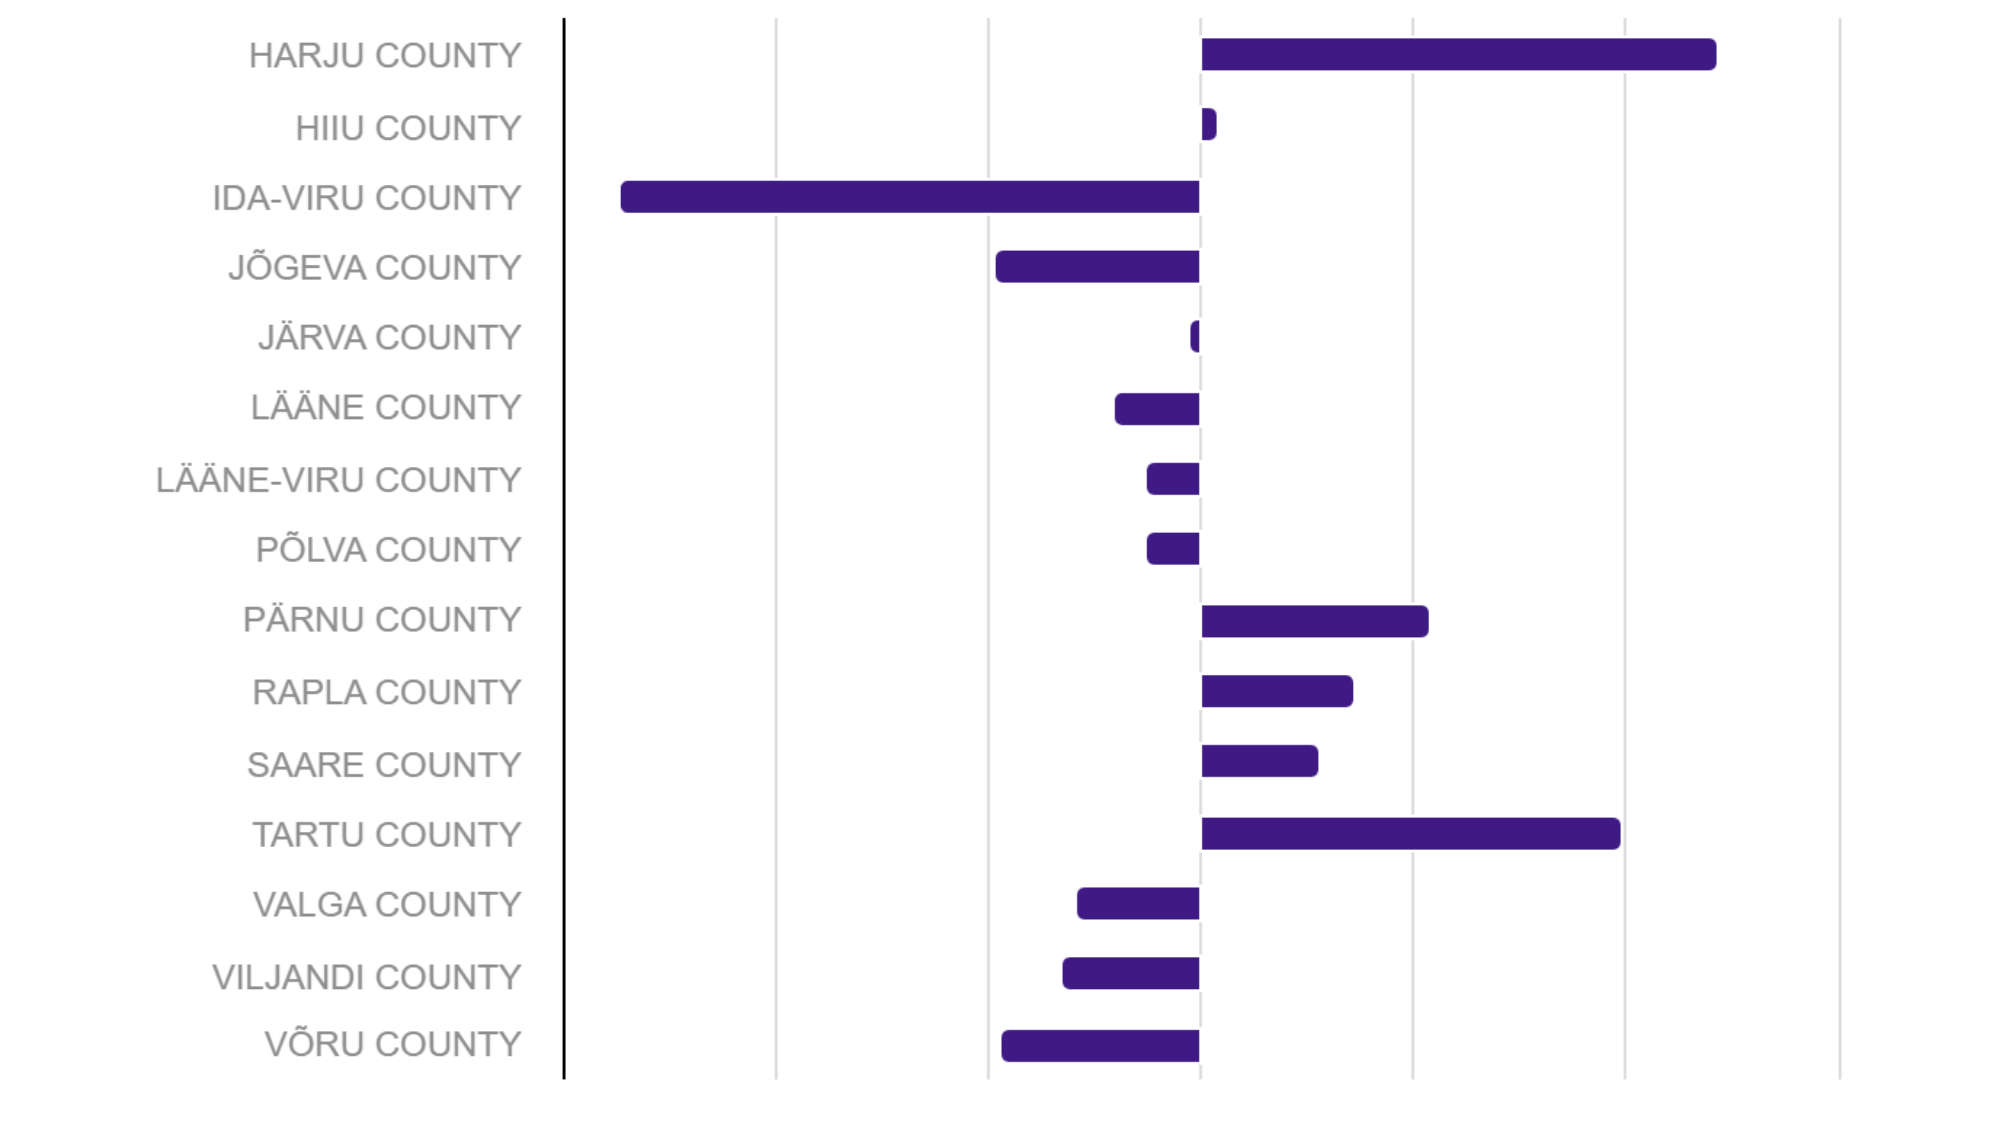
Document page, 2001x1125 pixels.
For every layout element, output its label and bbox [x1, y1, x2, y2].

picture [153, 0, 1897, 1125]
